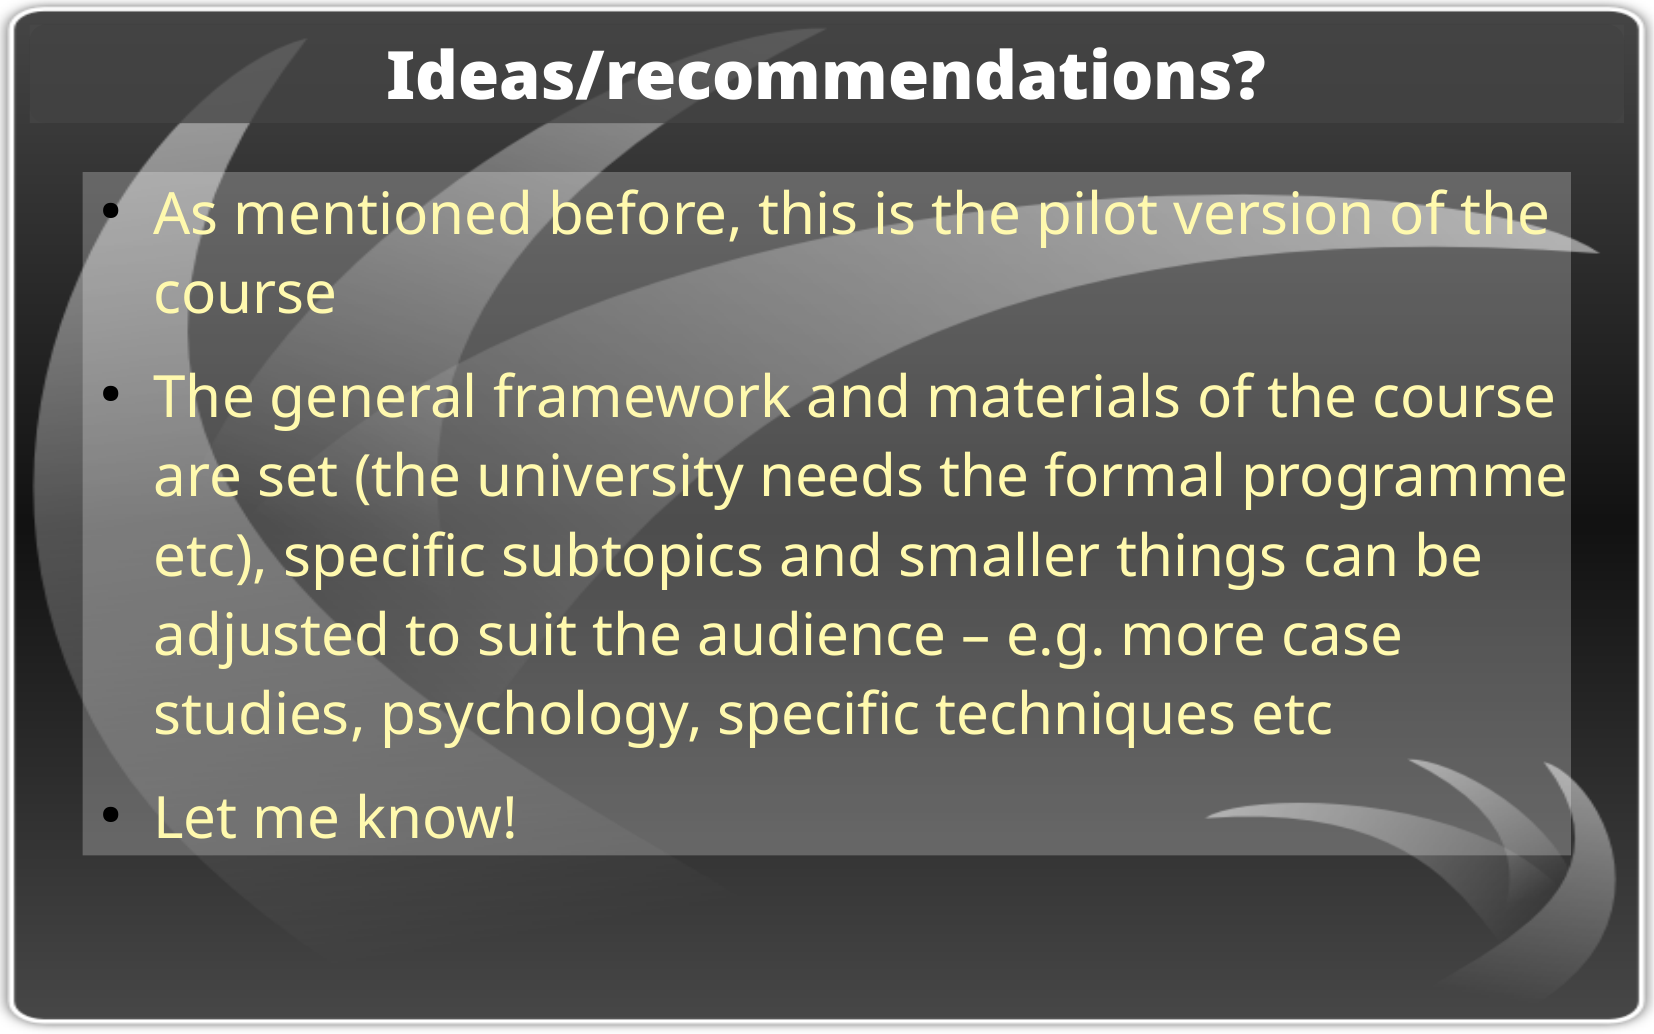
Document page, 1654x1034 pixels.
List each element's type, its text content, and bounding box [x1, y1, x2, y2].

title Ideas/recommendations? [29, 24, 1625, 124]
picture [0, 0, 1654, 1034]
list As mentioned before, this is the pilot version of the course The general framework and materials of the course are set (the university needs the formal programme etc), specific subtopics and smaller things can be adjusted to suit the audience – e.g. more case studies, psychology, specific techniques etc Let me know! [82, 172, 1571, 832]
